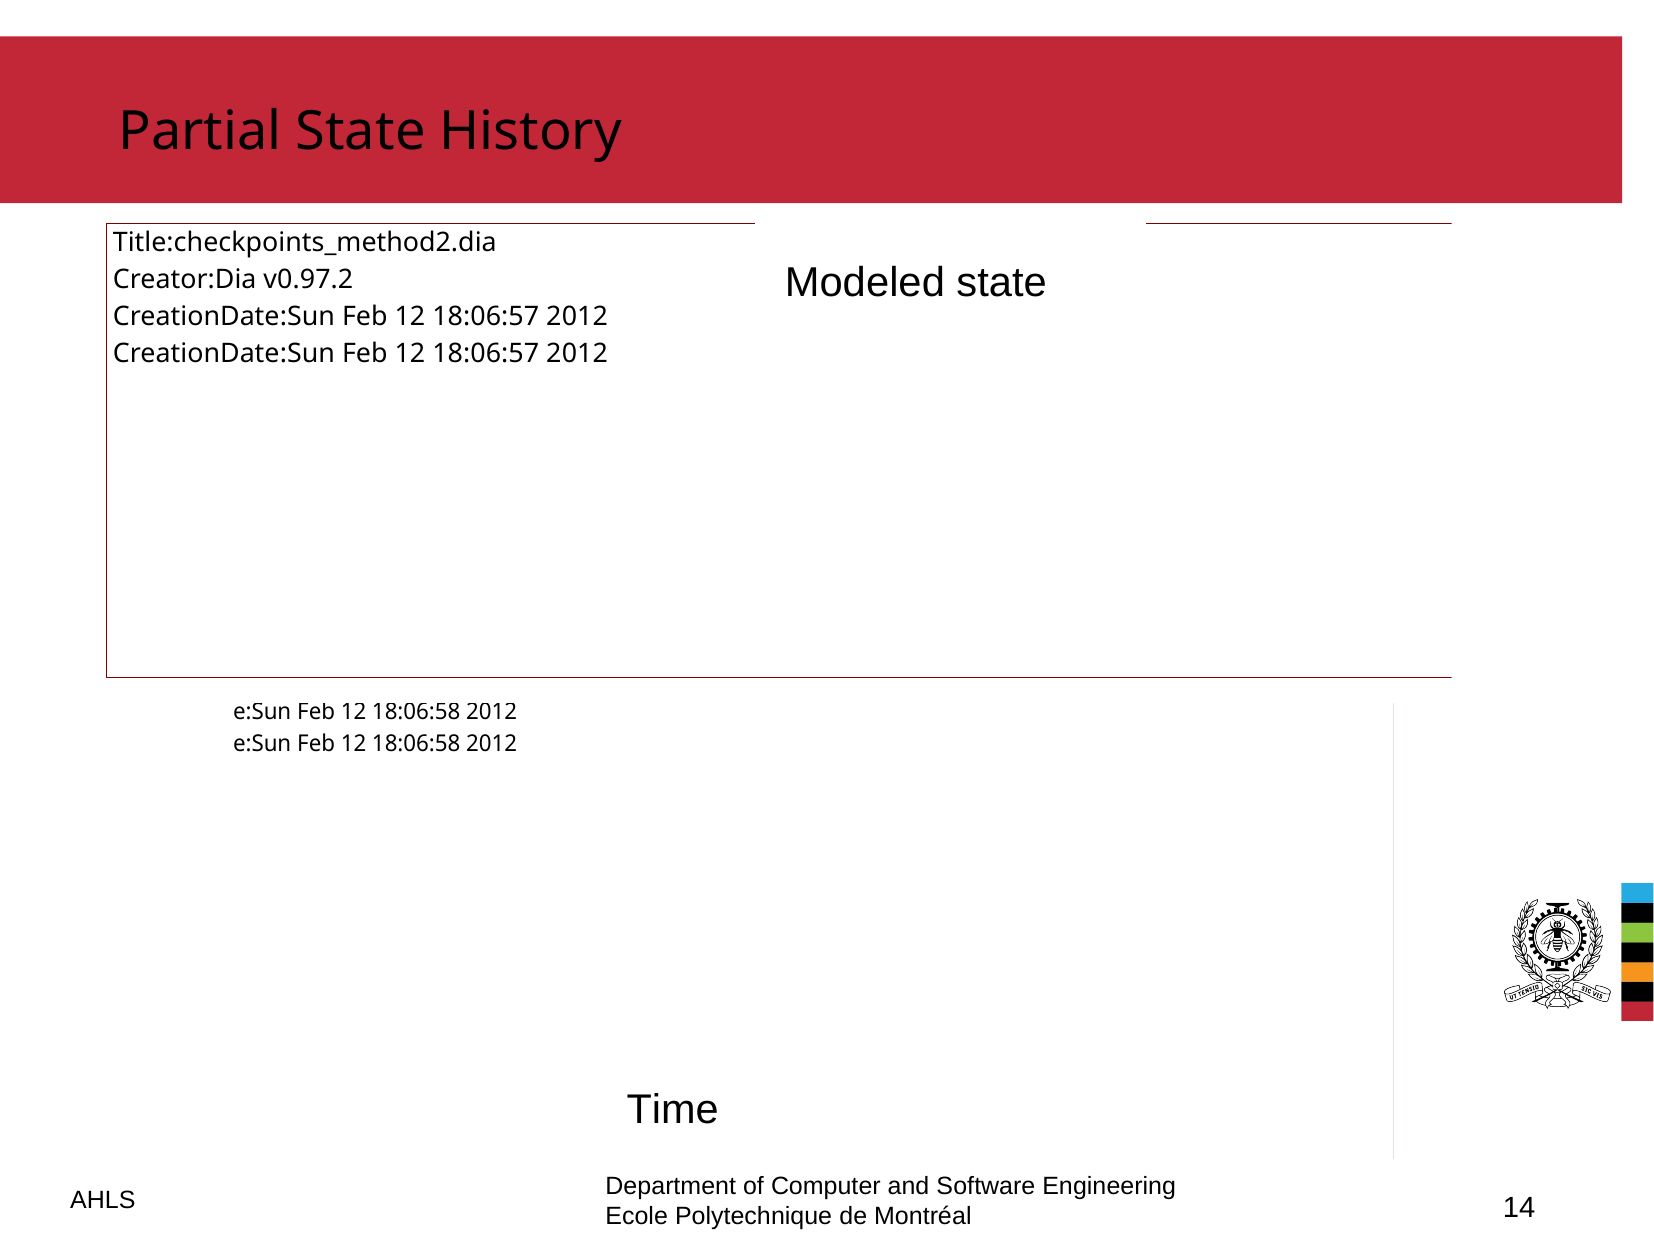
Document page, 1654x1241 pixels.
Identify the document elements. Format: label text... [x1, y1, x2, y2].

text_box Modeled state [755, 221, 1146, 339]
title Partial State History [103, 22, 1421, 168]
text_box Time [611, 1075, 737, 1142]
picture [1504, 883, 1654, 1021]
picture [104, 221, 1452, 678]
picture [233, 703, 1394, 1159]
